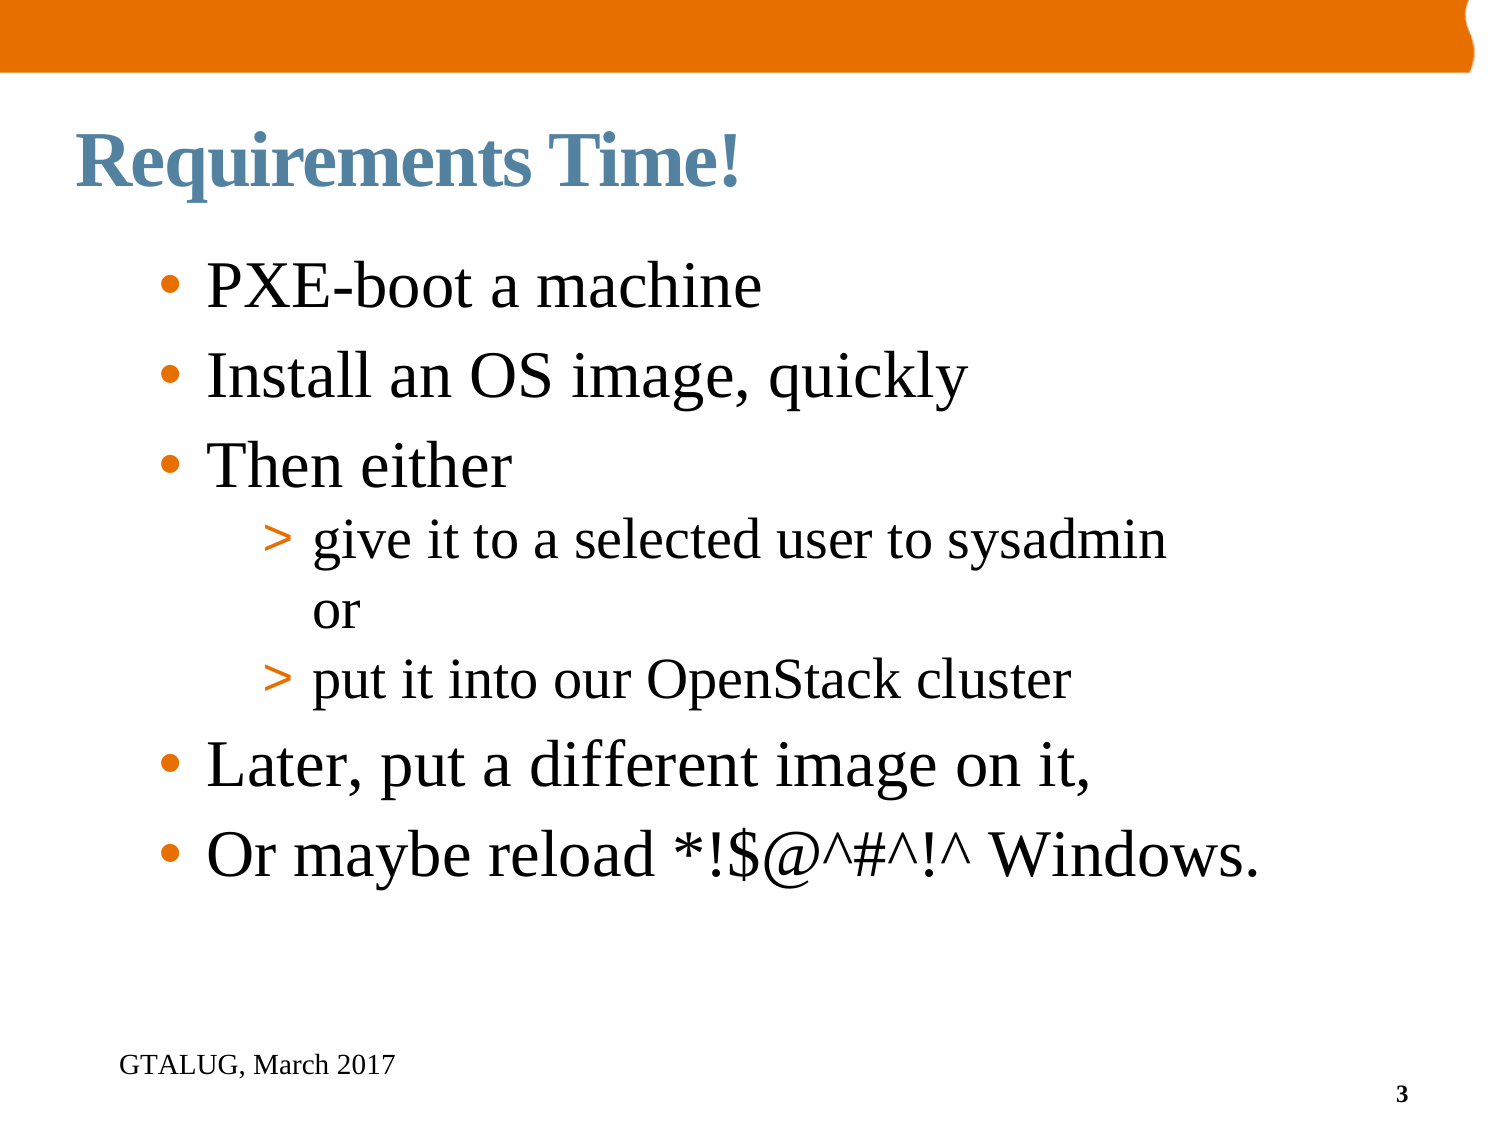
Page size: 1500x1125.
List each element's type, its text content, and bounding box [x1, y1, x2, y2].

list PXE-boot a machine Install an OS image, quickly Then either give it to a selected user to sysadmin or put it into our OpenStack cluster Later, put a different image on it, Or maybe reload *!$@^#^!^ Windows. [64, 257, 1402, 1017]
picture [0, 0, 1500, 75]
title Requirements Time! [75, 122, 1438, 228]
